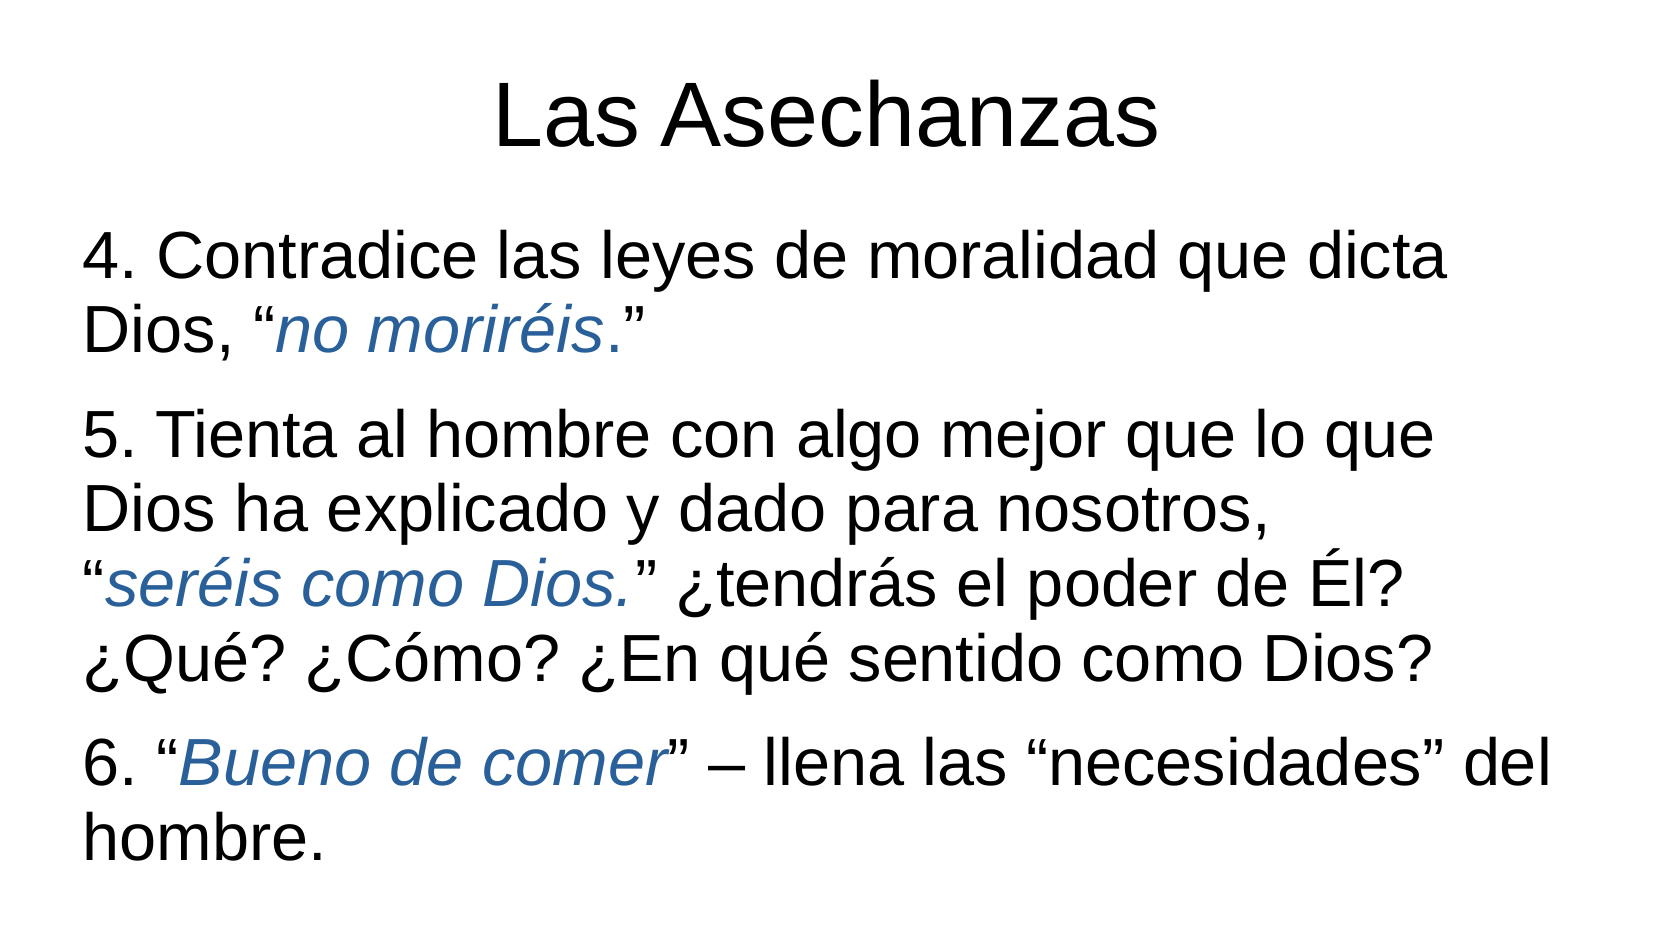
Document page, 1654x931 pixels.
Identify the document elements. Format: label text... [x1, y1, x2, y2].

title Las Asechanzas [82, 37, 1571, 193]
list 4. Contradice las leyes de moralidad que dicta Dios, “no moriréis.” 5. Tienta al hombre con algo mejor que lo que Dios ha explicado y dado para nosotros, “seréis como Dios.” ¿tendrás el poder de Él? ¿Qué? ¿Cómo? ¿En qué sentido como Dios? 6. “Bueno de comer” – llena las “necesidades” del hombre. [82, 217, 1571, 886]
